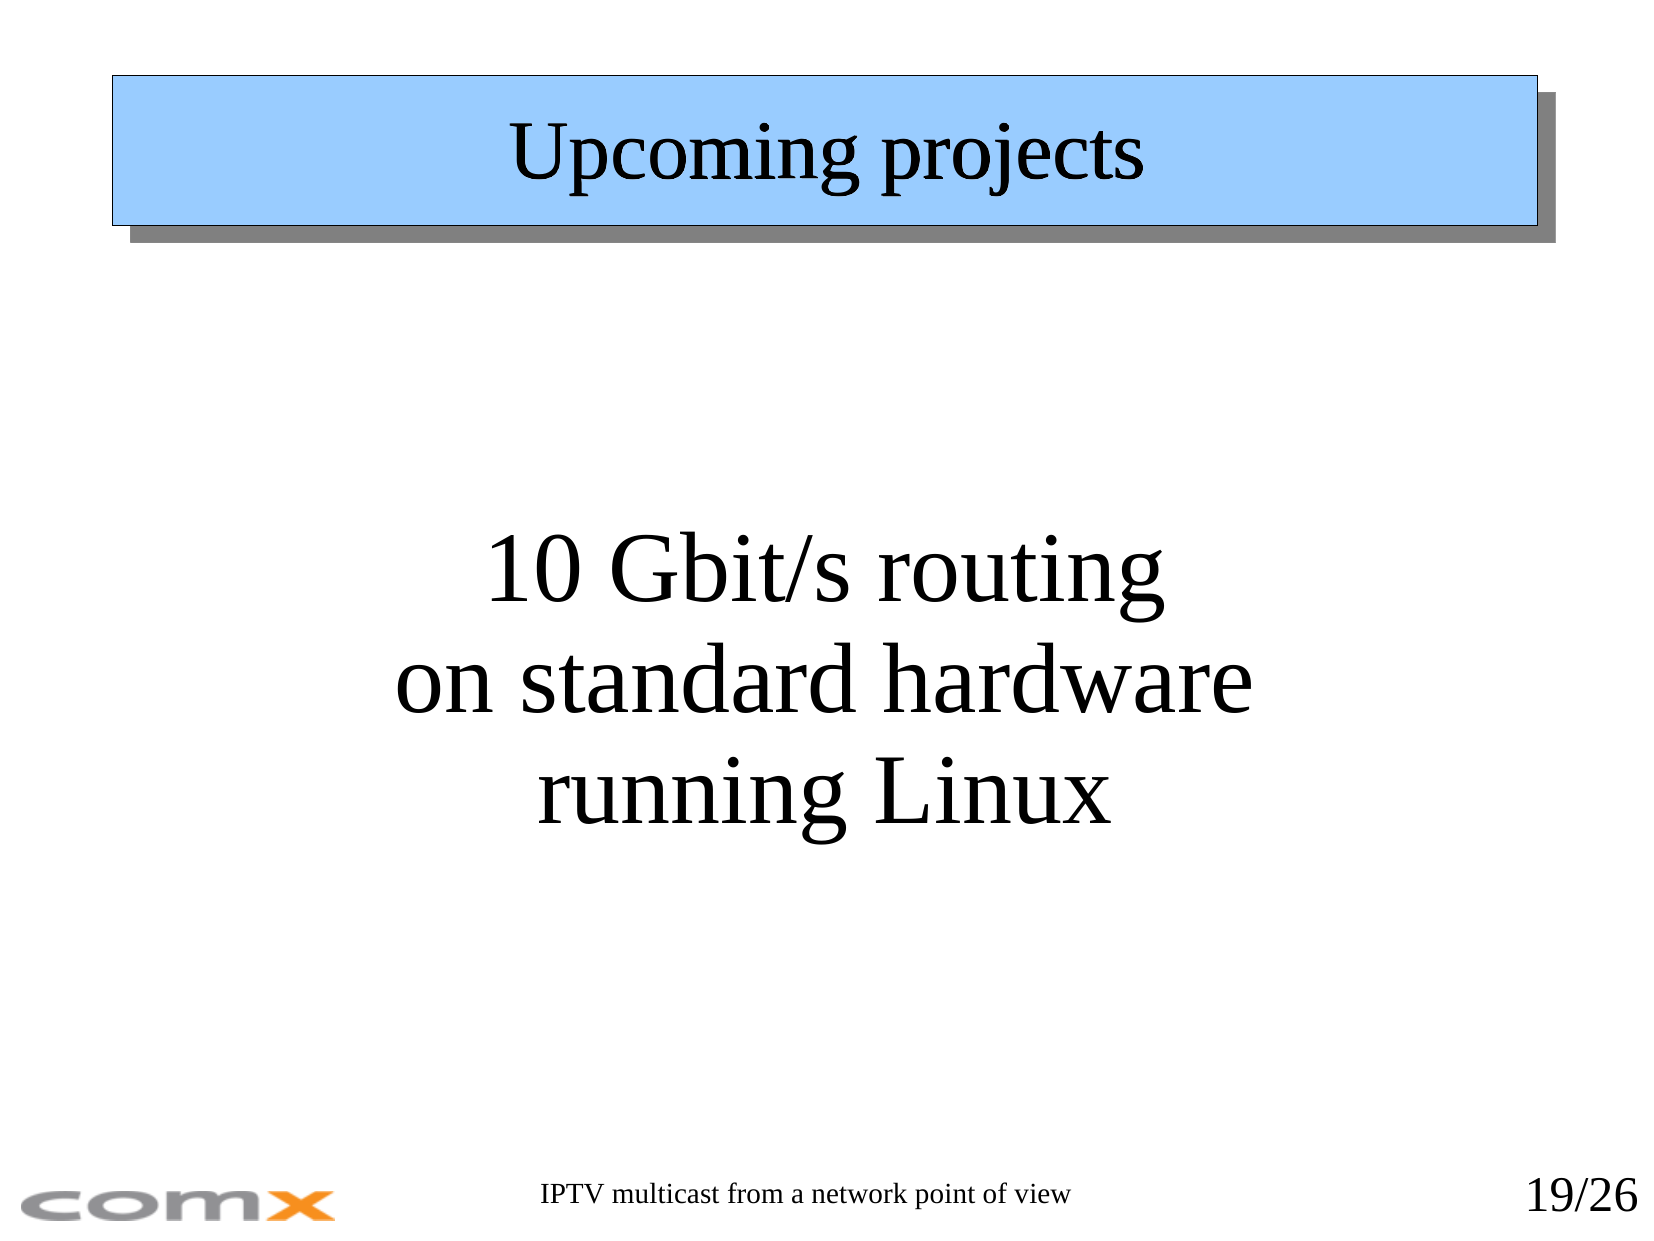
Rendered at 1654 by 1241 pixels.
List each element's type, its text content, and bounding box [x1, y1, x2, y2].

picture [21, 1191, 335, 1221]
subtitle 10 Gbit/s routing on standard hardware running Linux [112, 300, 1538, 1058]
title Upcoming projects [116, 75, 1538, 226]
